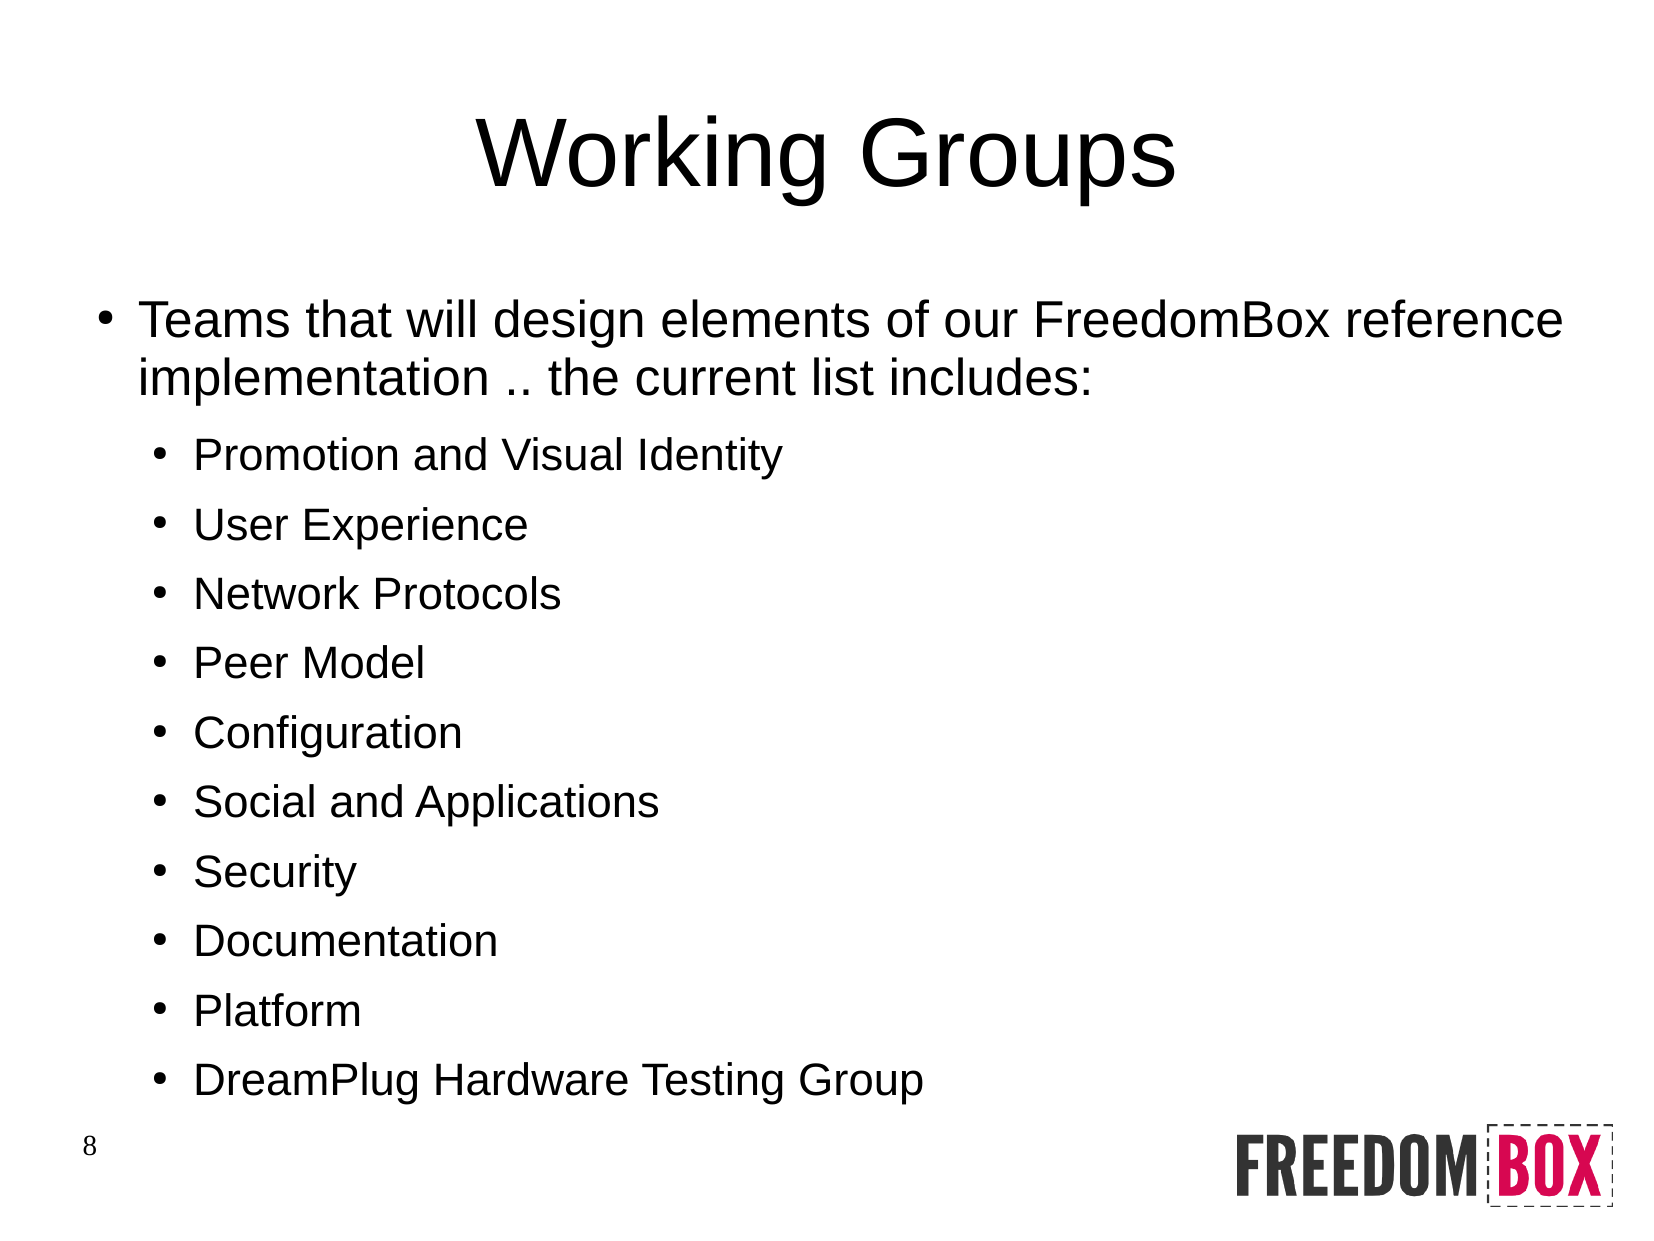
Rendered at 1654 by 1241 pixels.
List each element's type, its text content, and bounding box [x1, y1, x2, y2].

title Working Groups [82, 49, 1571, 257]
list Teams that will design elements of our FreedomBox reference implementation .. the current list includes: Promotion and Visual Identity User Experience Network Protocols Peer Model Configuration Social and Applications Security Documentation Platform DreamPlug Hardware Testing Group [82, 290, 1571, 1109]
picture [1237, 1124, 1613, 1207]
